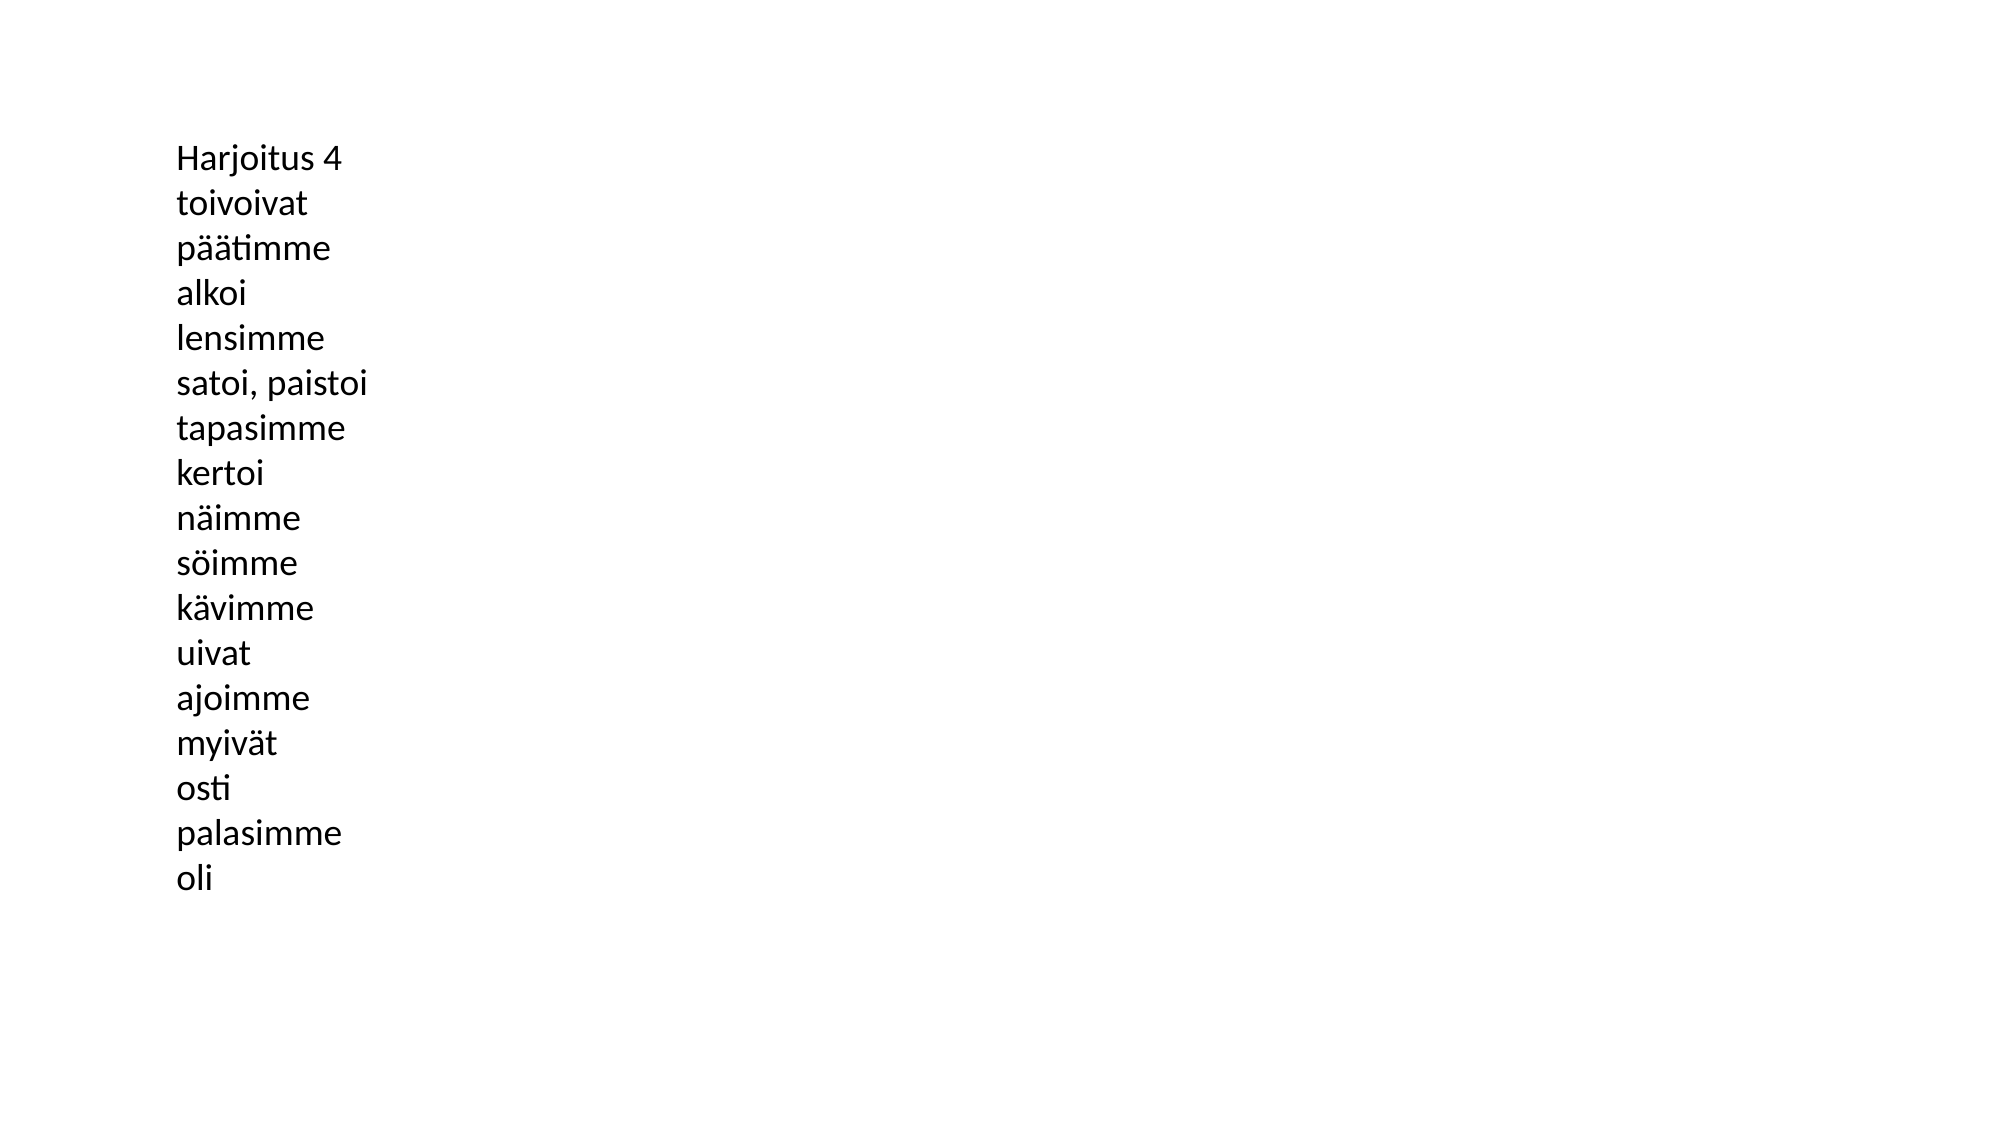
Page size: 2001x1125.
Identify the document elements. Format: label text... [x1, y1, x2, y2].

text_box Harjoitus 4 toivoivat päätimme alkoi lensimme satoi, paistoi tapasimme kertoi näimme söimme kävimme uivat ajoimme myivät osti palasimme oli [161, 125, 1601, 1050]
